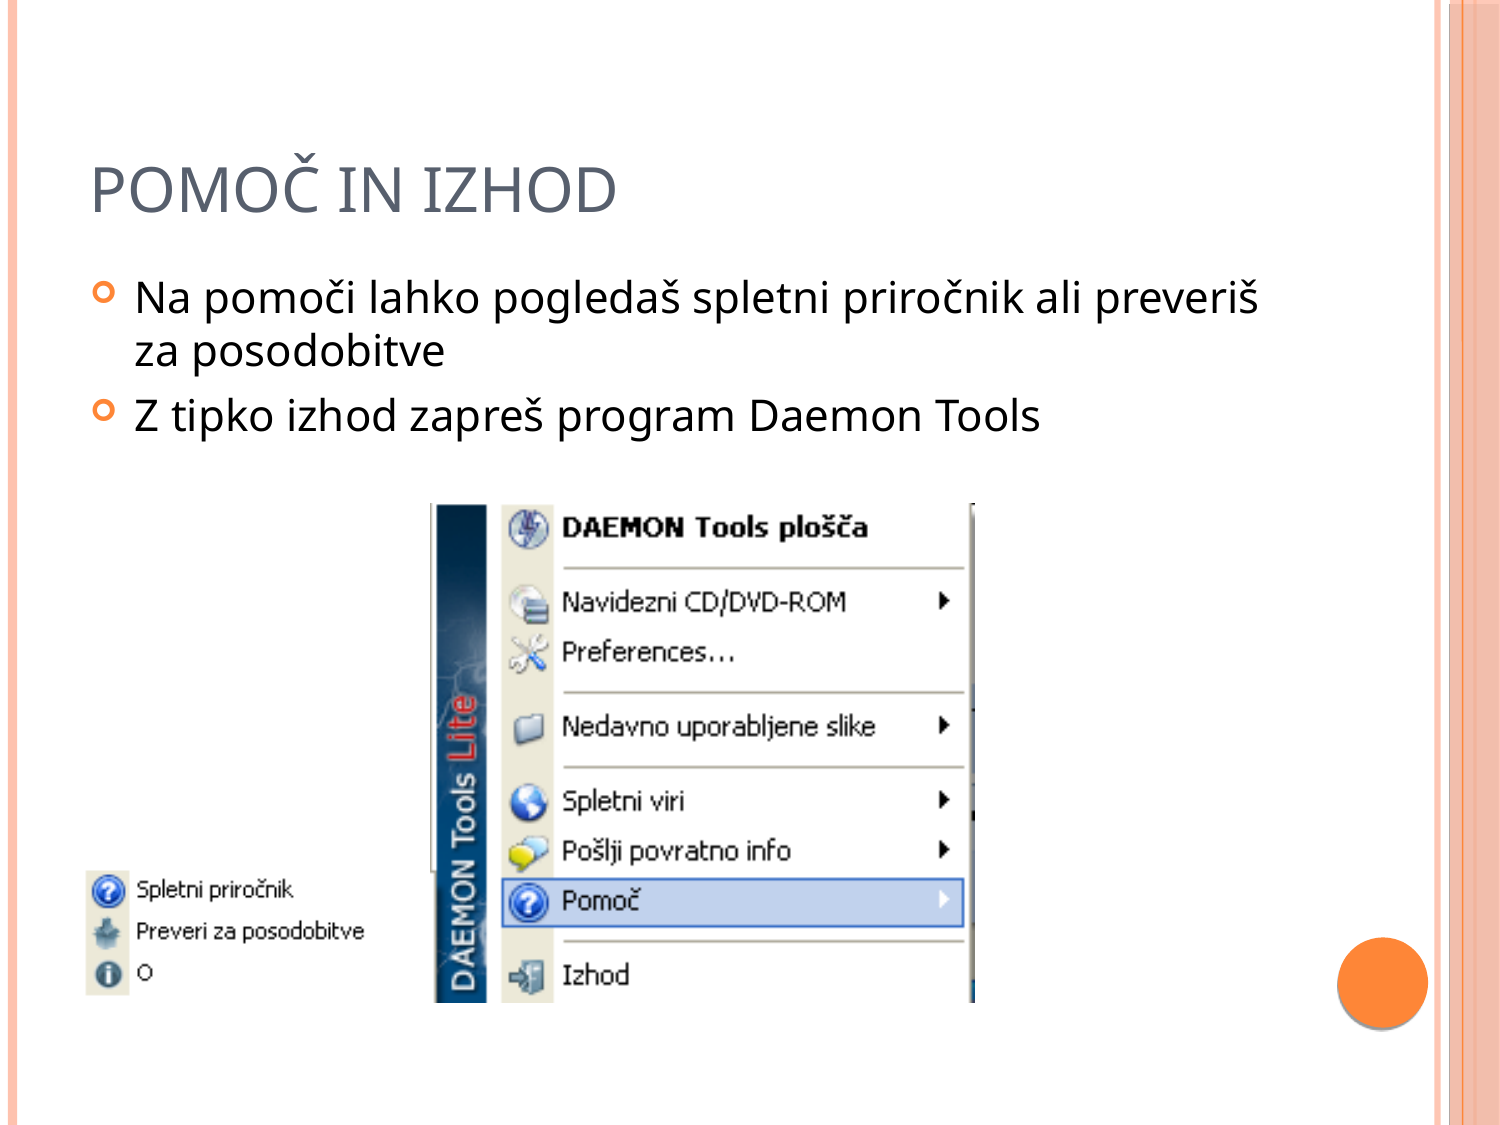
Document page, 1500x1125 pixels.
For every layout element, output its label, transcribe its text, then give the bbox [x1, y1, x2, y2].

title Pomoč in izhod [75, 45, 1300, 233]
picture [76, 503, 975, 1003]
list Na pomoči lahko pogledaš spletni priročnik ali preveriš za posodobitve Z tipko izhod zapreš program Daemon Tools [75, 262, 1300, 1062]
